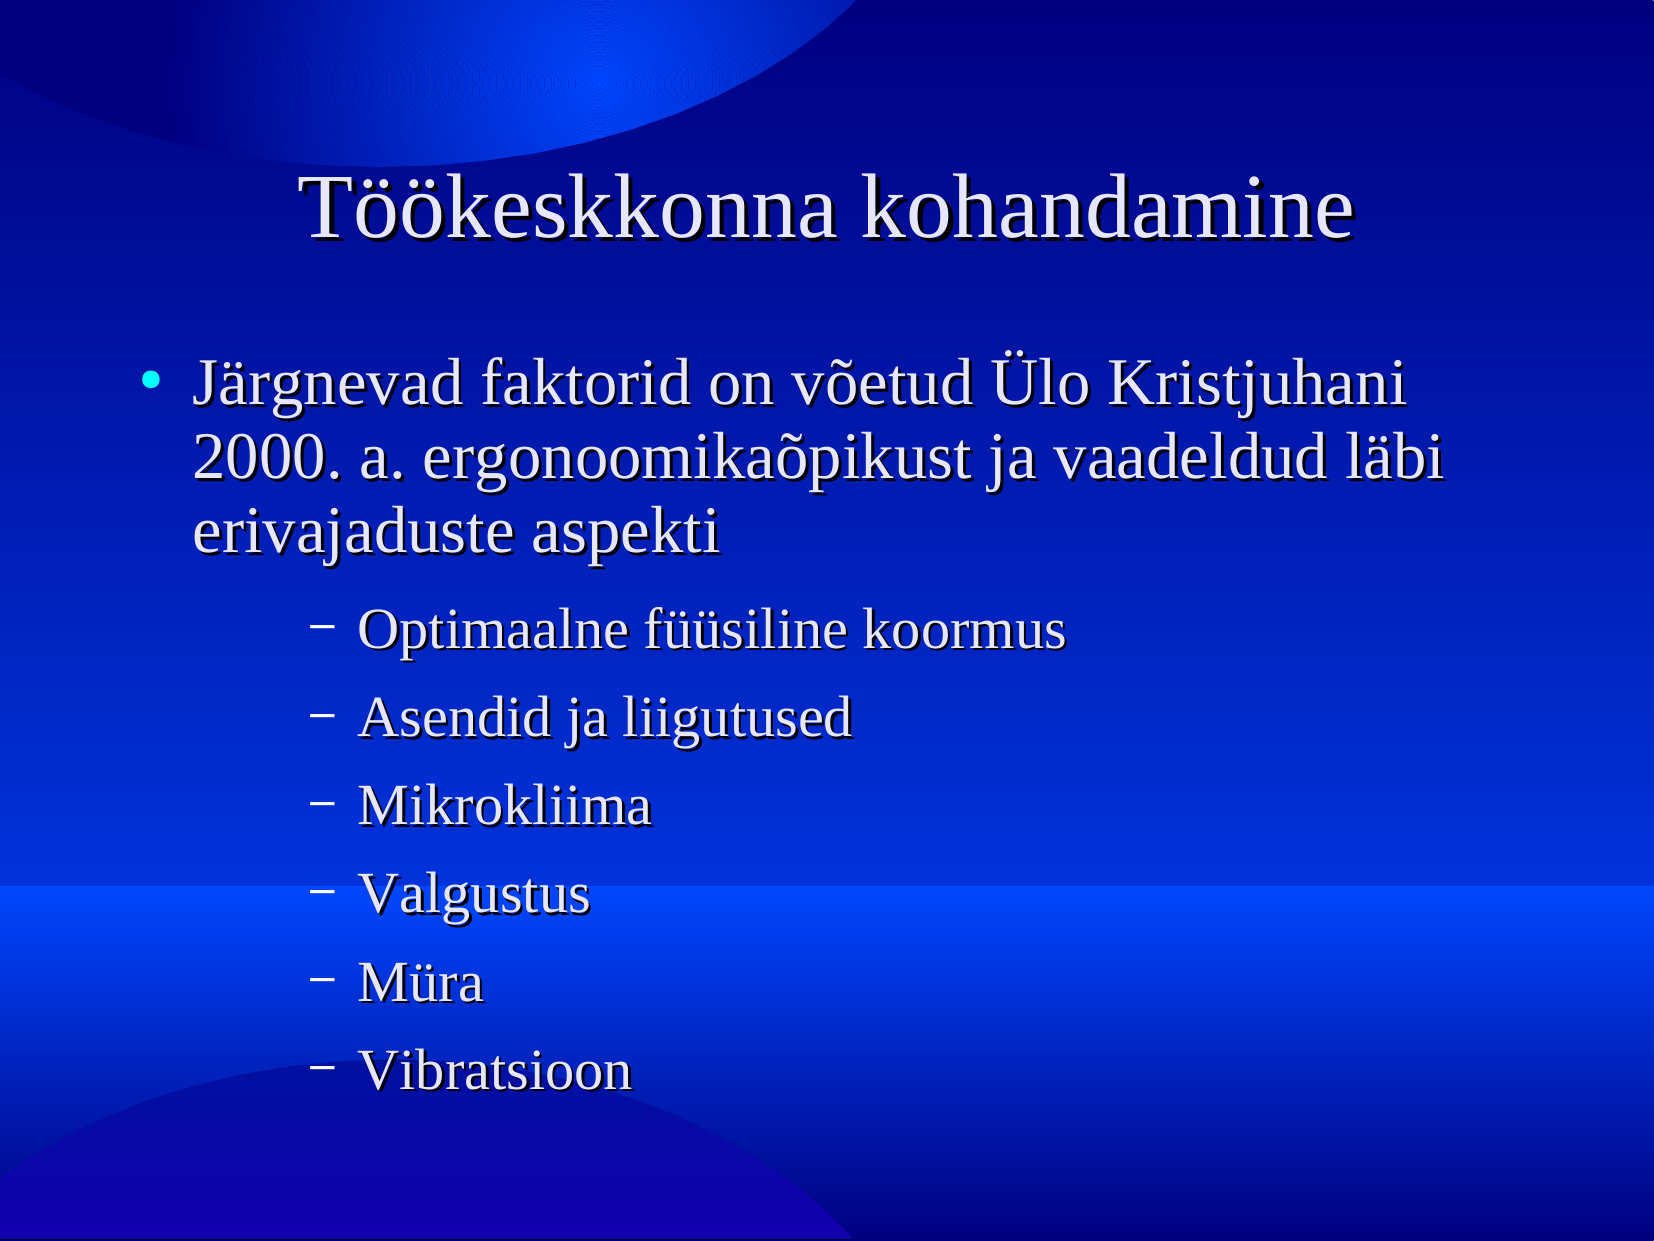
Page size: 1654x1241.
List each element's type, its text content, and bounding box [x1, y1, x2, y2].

list Järgnevad faktorid on võetud Ülo Kristjuhani 2000. a. ergonoomikaõpikust ja vaadeldud läbi erivajaduste aspekti Optimaalne füüsiline koormus Asendid ja liigutused Mikrokliima Valgustus Müra Vibratsioon [121, 344, 1534, 1164]
title Töökeskkonna kohandamine [121, 102, 1534, 311]
